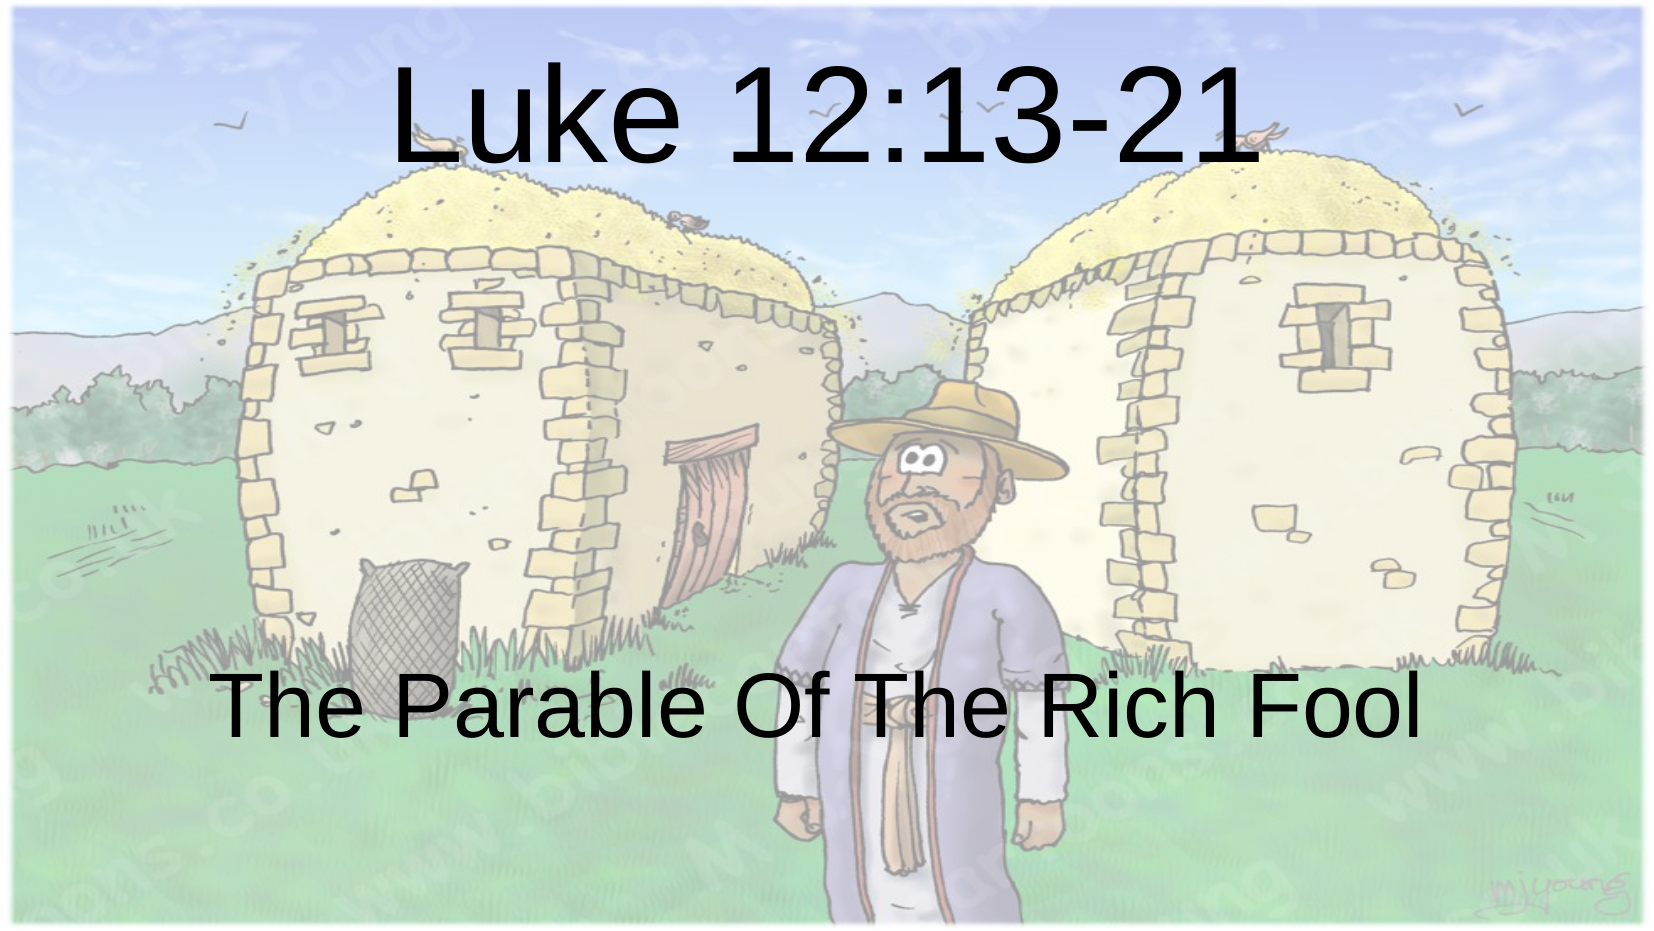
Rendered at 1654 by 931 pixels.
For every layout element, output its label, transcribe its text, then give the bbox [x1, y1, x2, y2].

picture [0, 0, 1651, 931]
subtitle The Parable Of The Rich Fool [82, 217, 1571, 758]
title Luke 12:13-21 [82, 37, 1571, 193]
